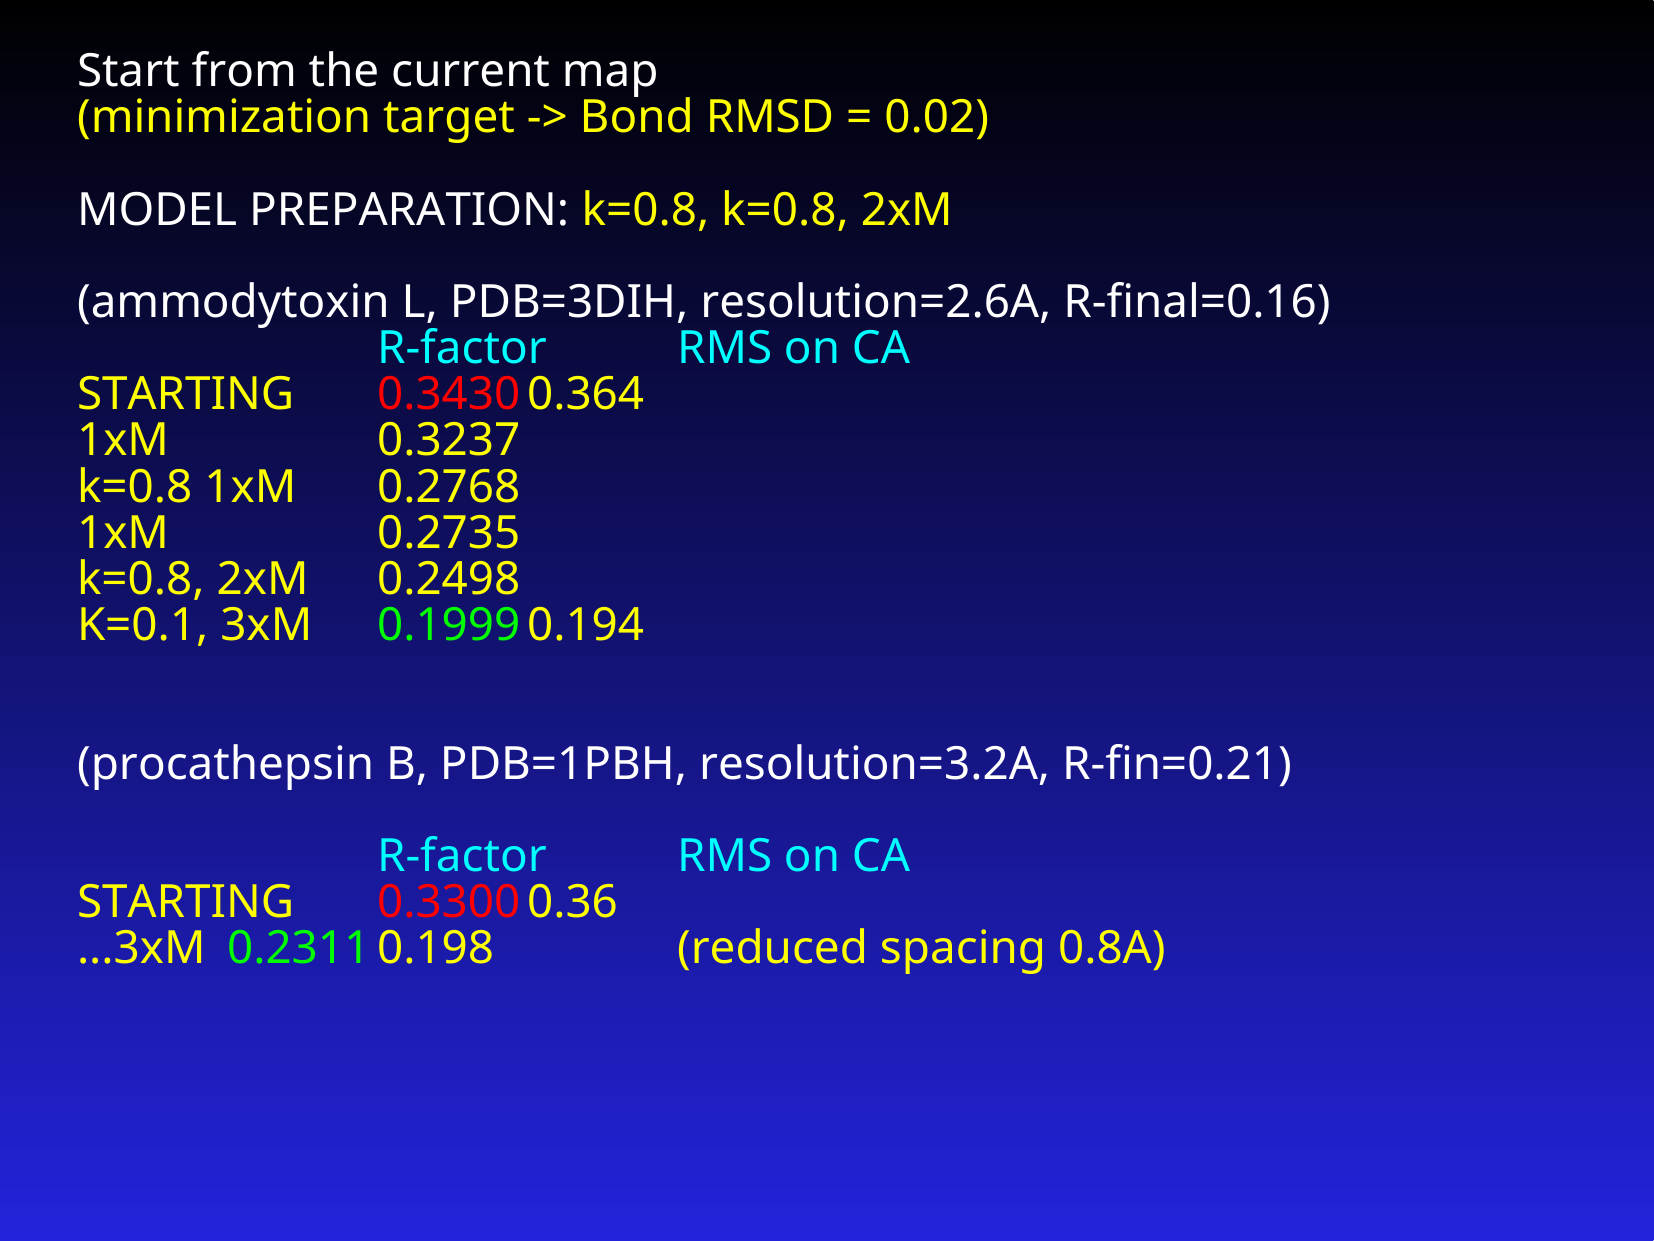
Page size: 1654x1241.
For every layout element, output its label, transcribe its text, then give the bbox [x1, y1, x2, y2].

text_box Start from the current map (minimization target -> Bond RMSD = 0.02)‏ MODEL PREPARATION: k=0.8, k=0.8, 2xM (ammodytoxin L, PDB=3DIH, resolution=2.6A, R-final=0.16)‏ R-factor RMS on CA STARTING 0.3430 0.364 1xM 0.3237 k=0.8 1xM 0.2768 1xM 0.2735 k=0.8, 2xM 0.2498 K=0.1, 3xM 0.1999 0.194 (procathepsin B, PDB=1PBH, resolution=3.2A, R-fin=0.21)‏ R-factor RMS on CA STARTING 0.3300 0.36 ...3xM 0.2311 0.198 (reduced spacing 0.8A) [62, 42, 1633, 1241]
